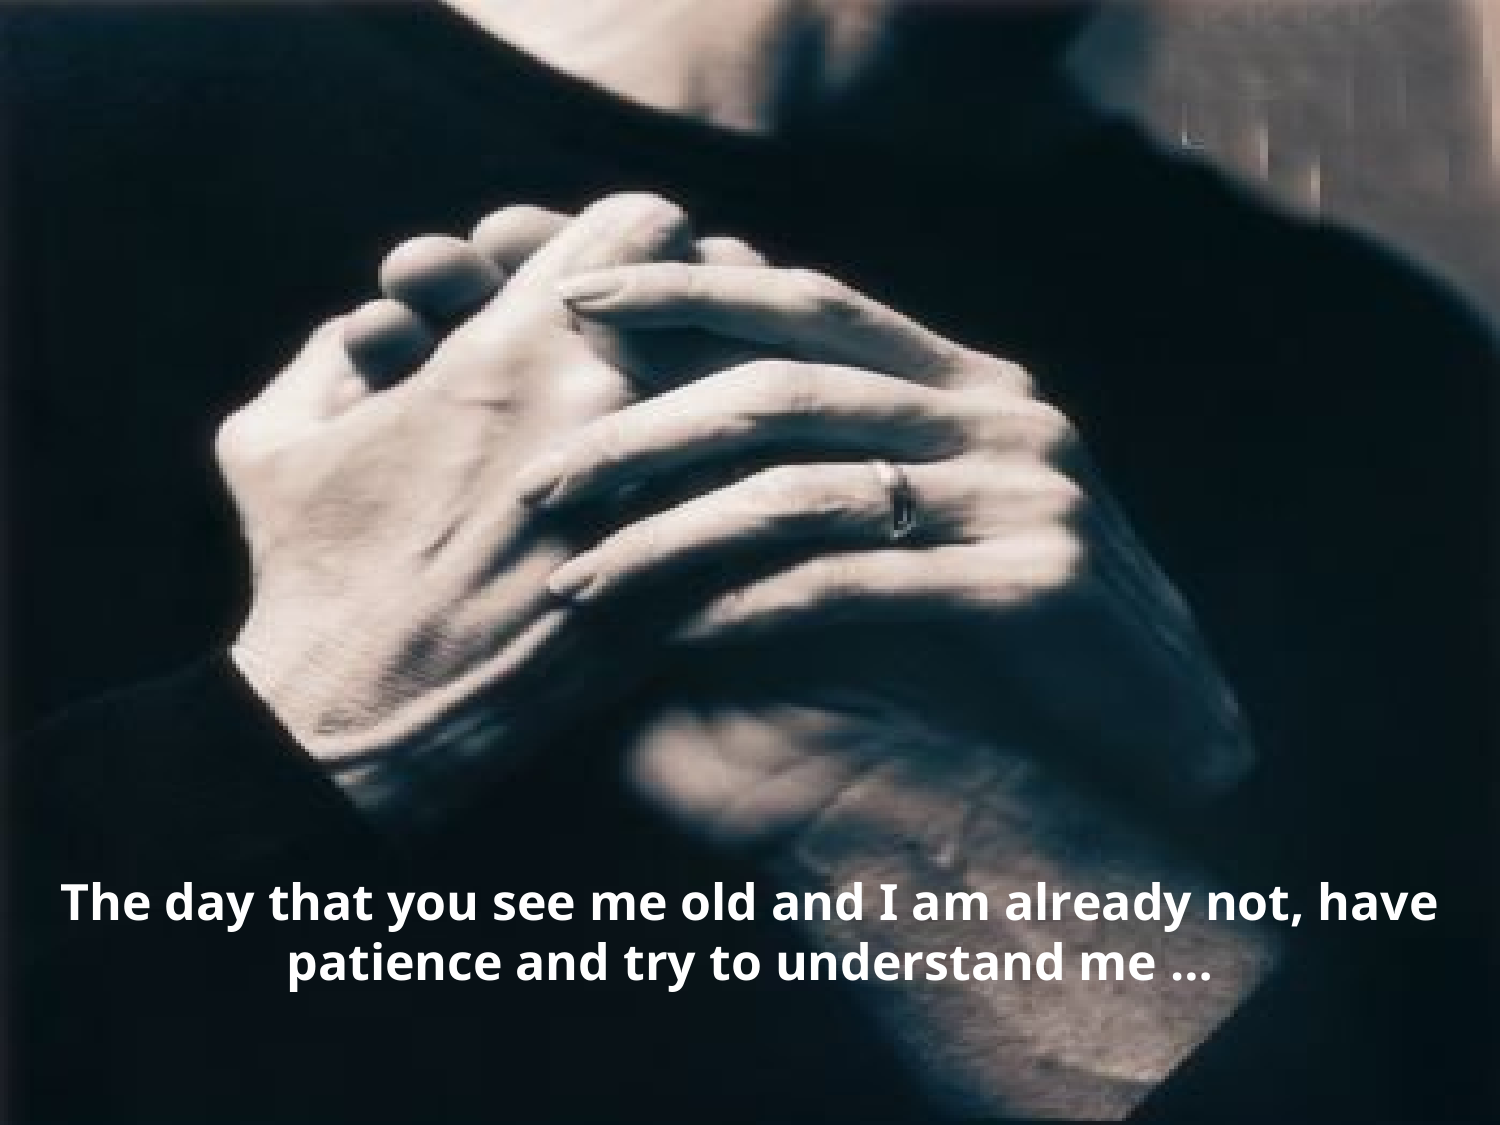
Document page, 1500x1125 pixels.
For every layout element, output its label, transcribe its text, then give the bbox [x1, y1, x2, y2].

picture [0, 0, 1500, 1125]
text_box The day that you see me old and I am already not, have patience and try to understand me … [24, 862, 1476, 998]
